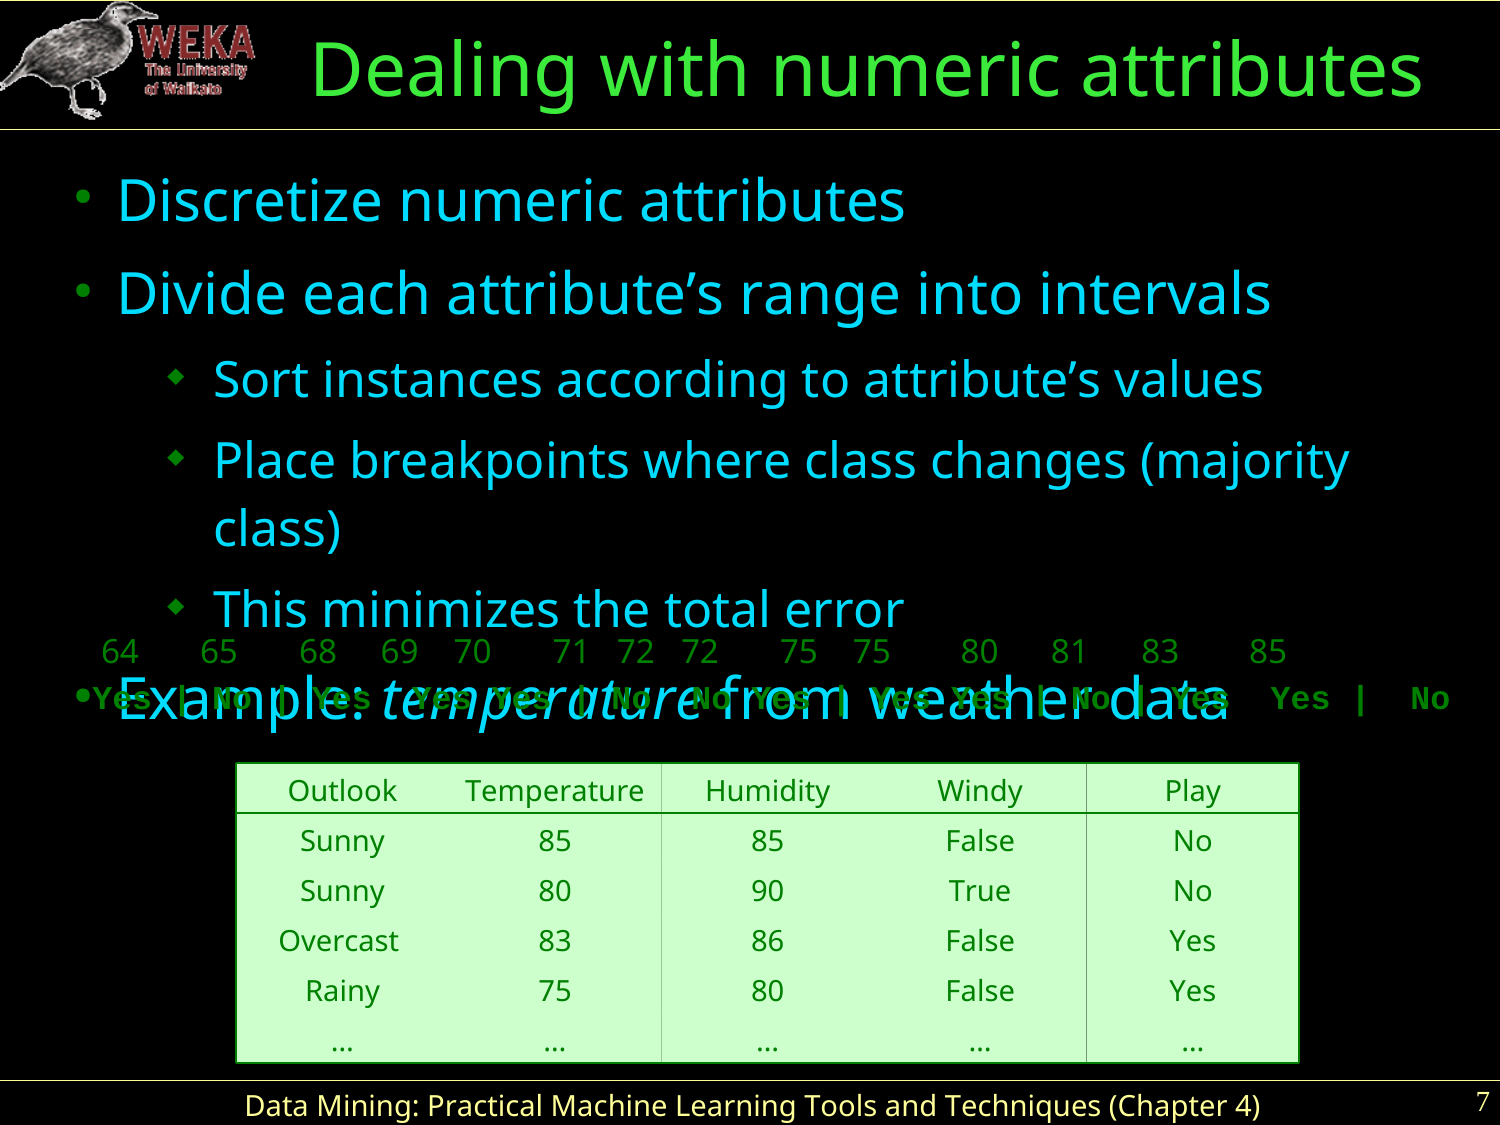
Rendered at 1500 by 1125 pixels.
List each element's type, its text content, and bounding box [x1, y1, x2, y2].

text_box 64 65 68 69 70 71 72 72 75 75 80 81 83 85 Yes | No | Yes Yes Yes | No No Yes | Yes Yes | No | Yes Yes | No [77, 620, 1477, 724]
text_box 80 [662, 963, 875, 1013]
text_box Overcast [237, 913, 449, 963]
text_box Humidity [662, 764, 875, 812]
text_box 86 [662, 913, 875, 963]
text_box Temperature [449, 764, 662, 812]
text_box 85 [662, 814, 875, 863]
picture [0, 1, 266, 129]
text_box Yes [1087, 963, 1298, 1013]
text_box Rainy [237, 963, 449, 1013]
text_box 83 [449, 913, 662, 963]
title Dealing with numeric attributes [295, 0, 1500, 148]
text_box True [875, 863, 1087, 913]
text_box No [1087, 863, 1298, 913]
text_box Sunny [237, 863, 449, 913]
text_box False [875, 814, 1087, 863]
text_box No [1087, 814, 1298, 863]
text_box … [237, 1013, 449, 1062]
text_box … [449, 1013, 662, 1062]
text_box … [1087, 1013, 1298, 1062]
text_box 75 [449, 963, 662, 1013]
text_box Yes [1087, 913, 1298, 963]
text_box Outlook [237, 764, 449, 812]
text_box False [875, 913, 1087, 963]
text_box 85 [449, 814, 662, 863]
text_box Play [1087, 764, 1298, 812]
text_box Discretize numeric attributes Divide each attribute’s range into intervals Sort instances according to attribute’s values Place breakpoints where class changes (majority class) This minimizes the total error Example: temperature from weather data [59, 151, 1500, 827]
text_box … [662, 1013, 875, 1062]
text_box … [875, 1013, 1087, 1062]
text_box Windy [875, 764, 1087, 812]
text_box Sunny [237, 814, 449, 863]
text_box 80 [449, 863, 662, 913]
text_box 90 [662, 863, 875, 913]
text_box False [875, 963, 1087, 1013]
